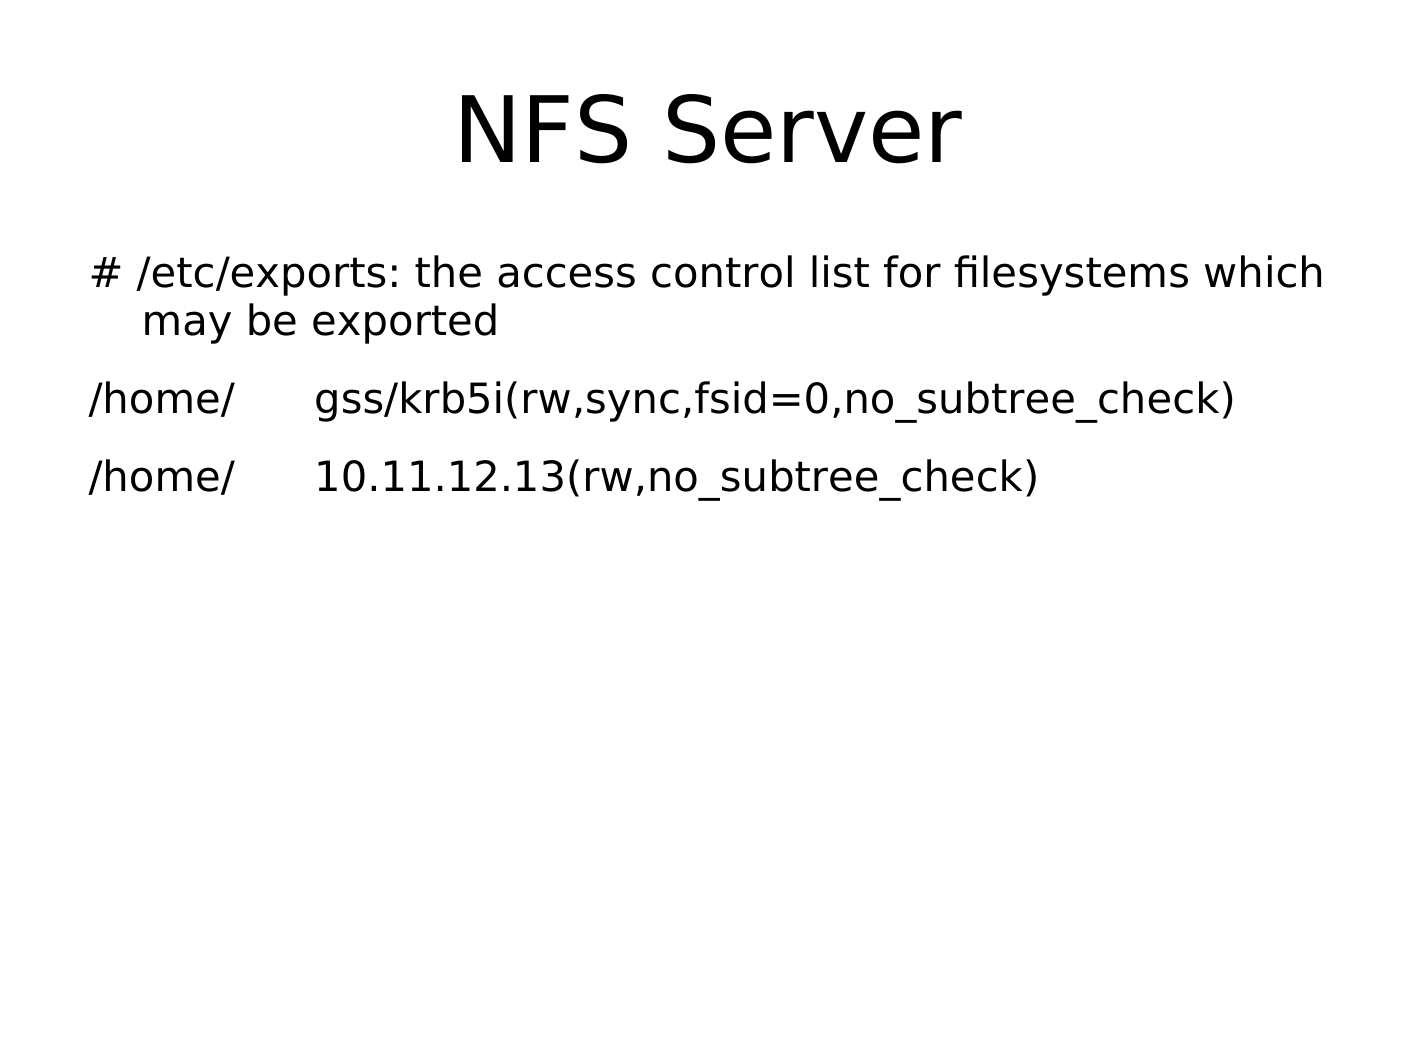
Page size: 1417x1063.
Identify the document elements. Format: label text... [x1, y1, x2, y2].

list # /etc/exports: the access control list for filesystems which may be exported /home/ gss/krb5i(rw,sync,fsid=0,no_subtree_check) /home/ 10.11.12.13(rw,no_subtree_check) [70, 248, 1346, 936]
title NFS Server [70, 49, 1346, 213]
